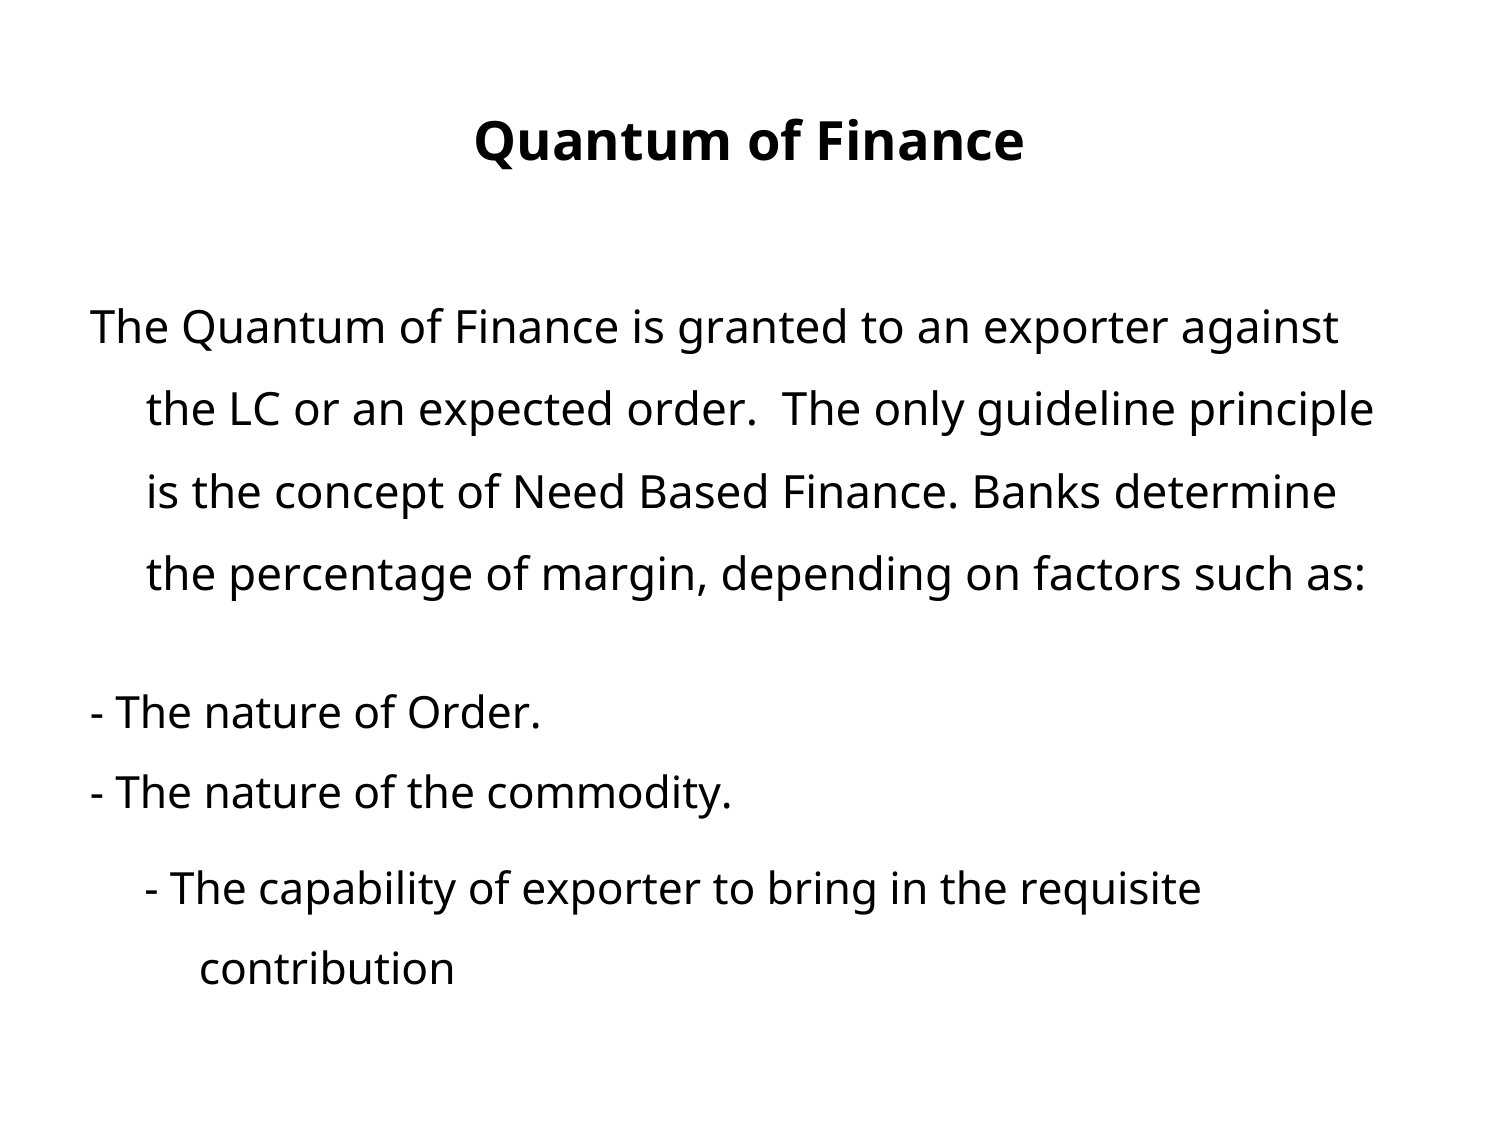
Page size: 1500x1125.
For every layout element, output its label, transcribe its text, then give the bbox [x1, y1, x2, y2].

list - The nature of Order. - The nature of the commodity. - The capability of exporter to bring in the requisite contribution [75, 650, 1425, 1005]
list The Quantum of Finance is granted to an exporter against the LC or an expected order. The only guideline principle is the concept of Need Based Finance. Banks determine the percentage of margin, depending on factors such as: [75, 262, 1425, 617]
title Quantum of Finance [75, 45, 1425, 233]
